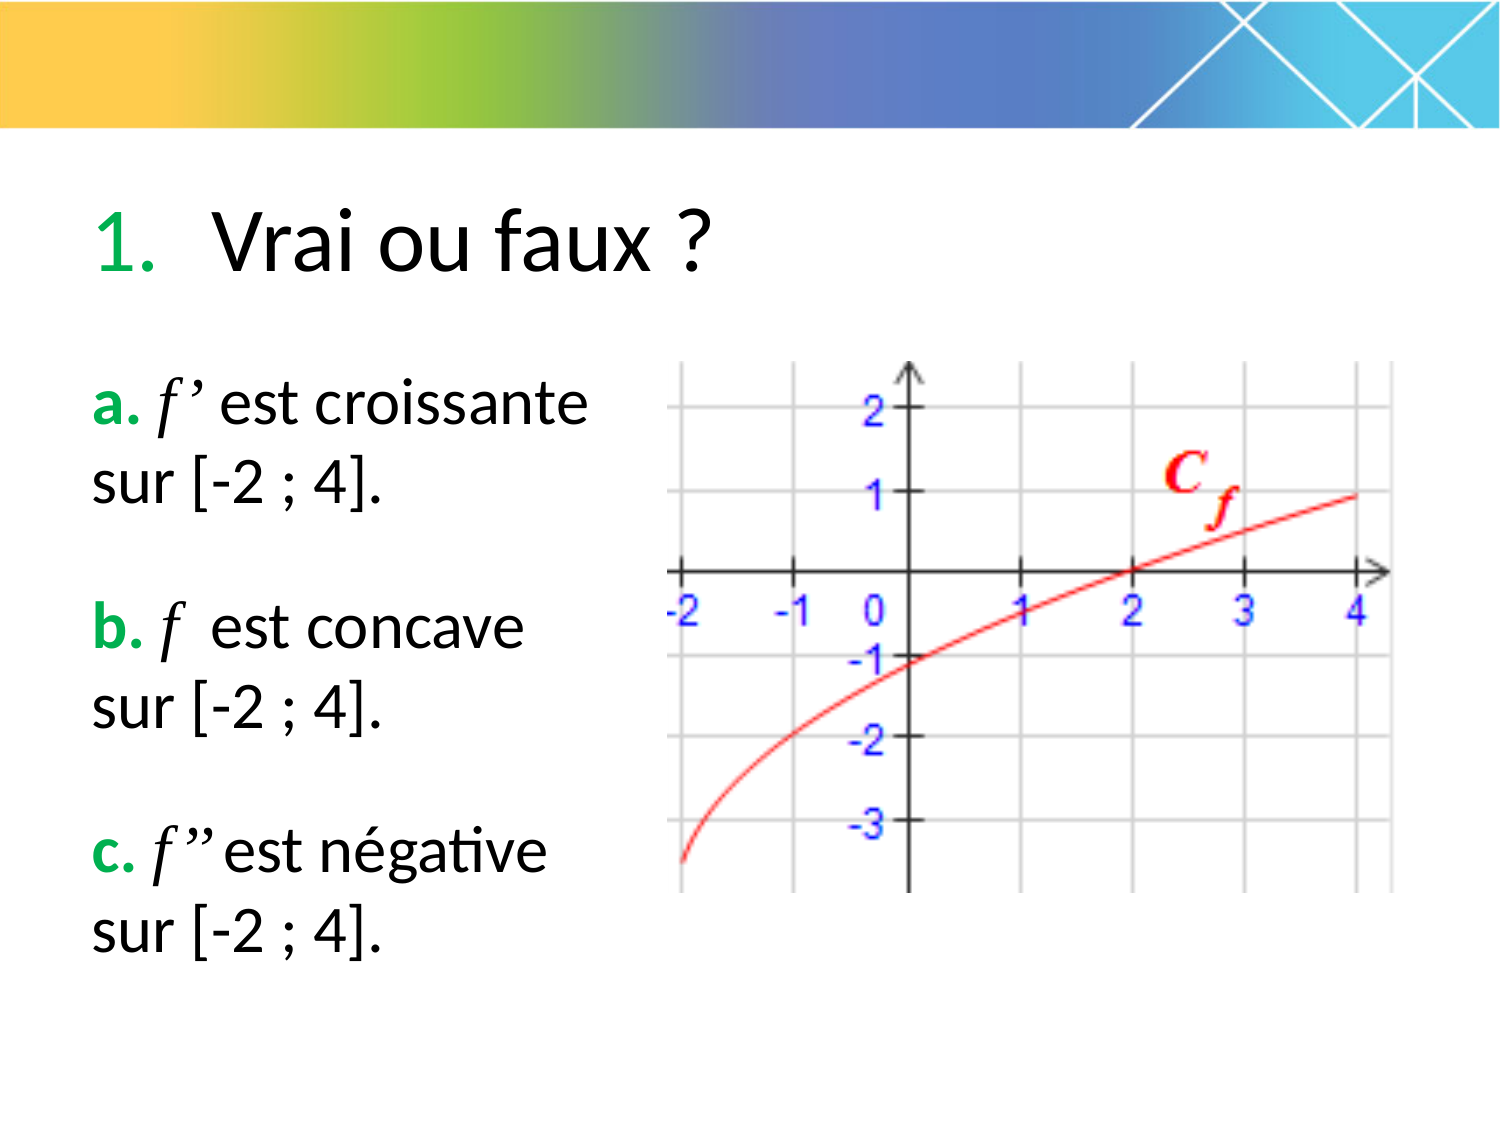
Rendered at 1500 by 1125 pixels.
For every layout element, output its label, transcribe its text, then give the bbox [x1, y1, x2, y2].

title Vrai ou faux ? [75, 164, 1426, 305]
text_box b. f est concave sur [-2 ; 4]. [77, 574, 608, 749]
text_box c. f’’ est négative sur [-2 ; 4]. [77, 799, 632, 974]
text_box a. f’ est croissante sur [-2 ; 4]. [76, 349, 686, 527]
picture [667, 361, 1398, 893]
